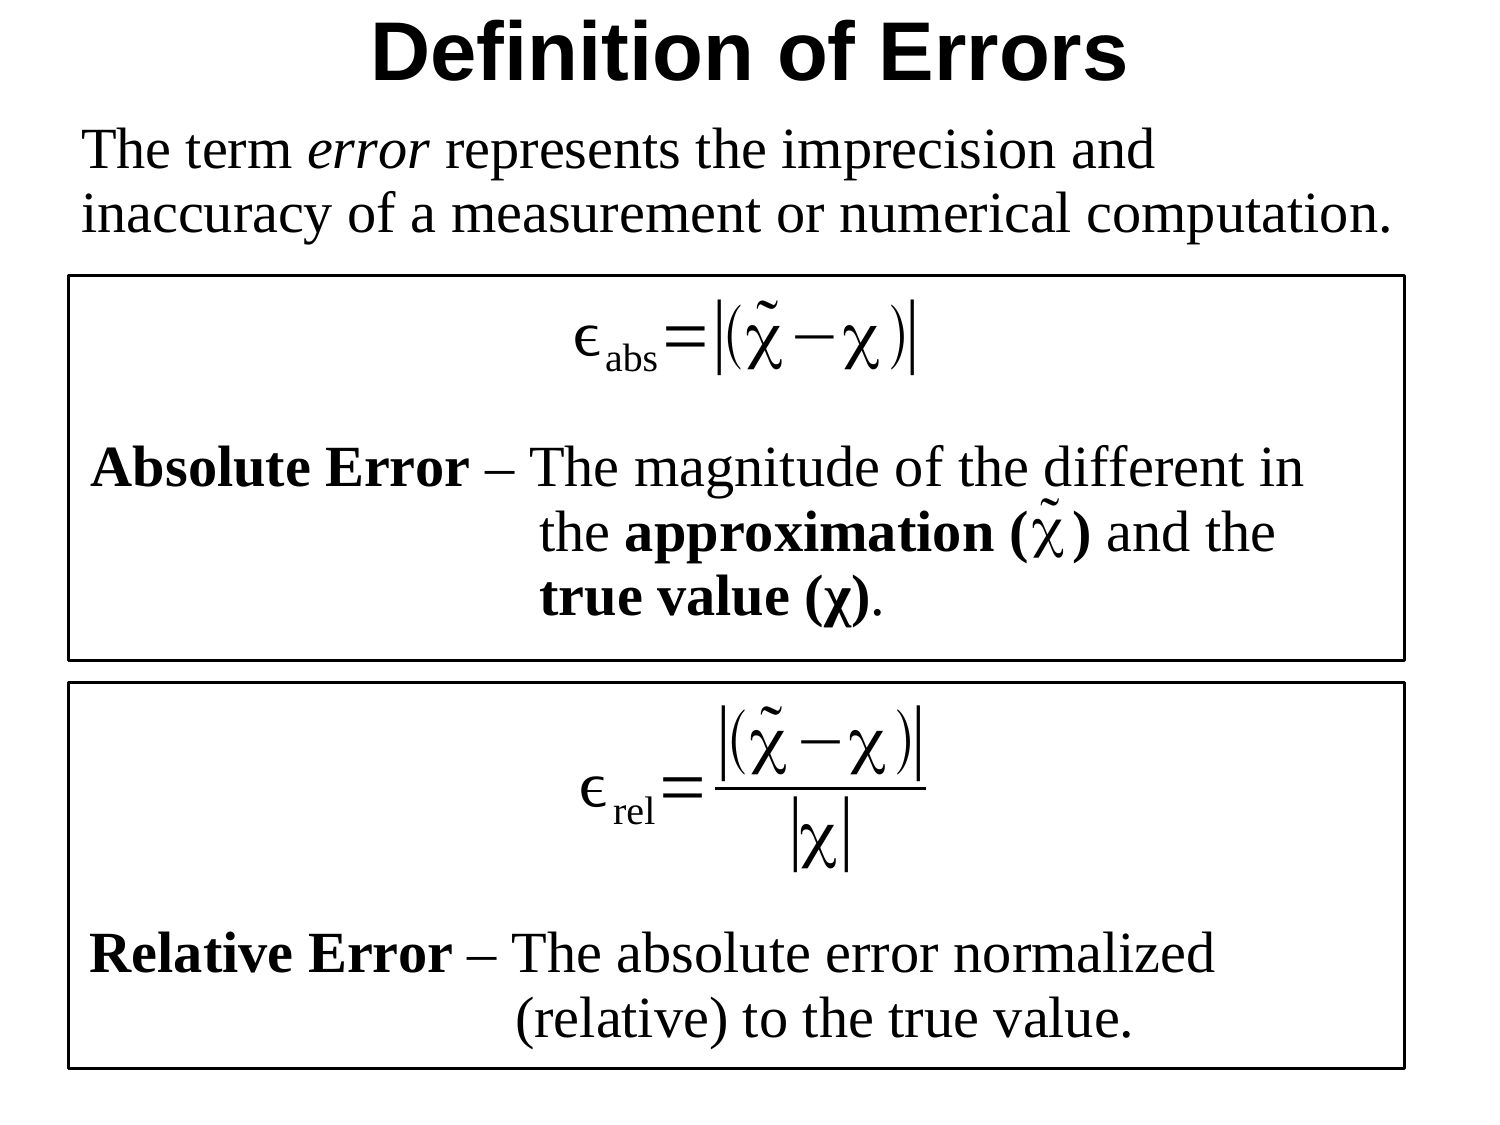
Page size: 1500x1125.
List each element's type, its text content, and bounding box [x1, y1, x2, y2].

text_box The term error represents the imprecision and inaccuracy of a measurement or numerical computation. [81, 116, 1398, 274]
chart [566, 295, 932, 381]
text_box Absolute Error – The magnitude of the different in the approximation ( ) and the true value (χ). [74, 434, 1370, 629]
text_box Definition of Errors [0, 4, 1500, 113]
chart [1026, 493, 1075, 565]
chart [572, 701, 938, 877]
text_box Relative Error – The absolute error normalized (relative) to the true value. [89, 920, 1291, 1058]
